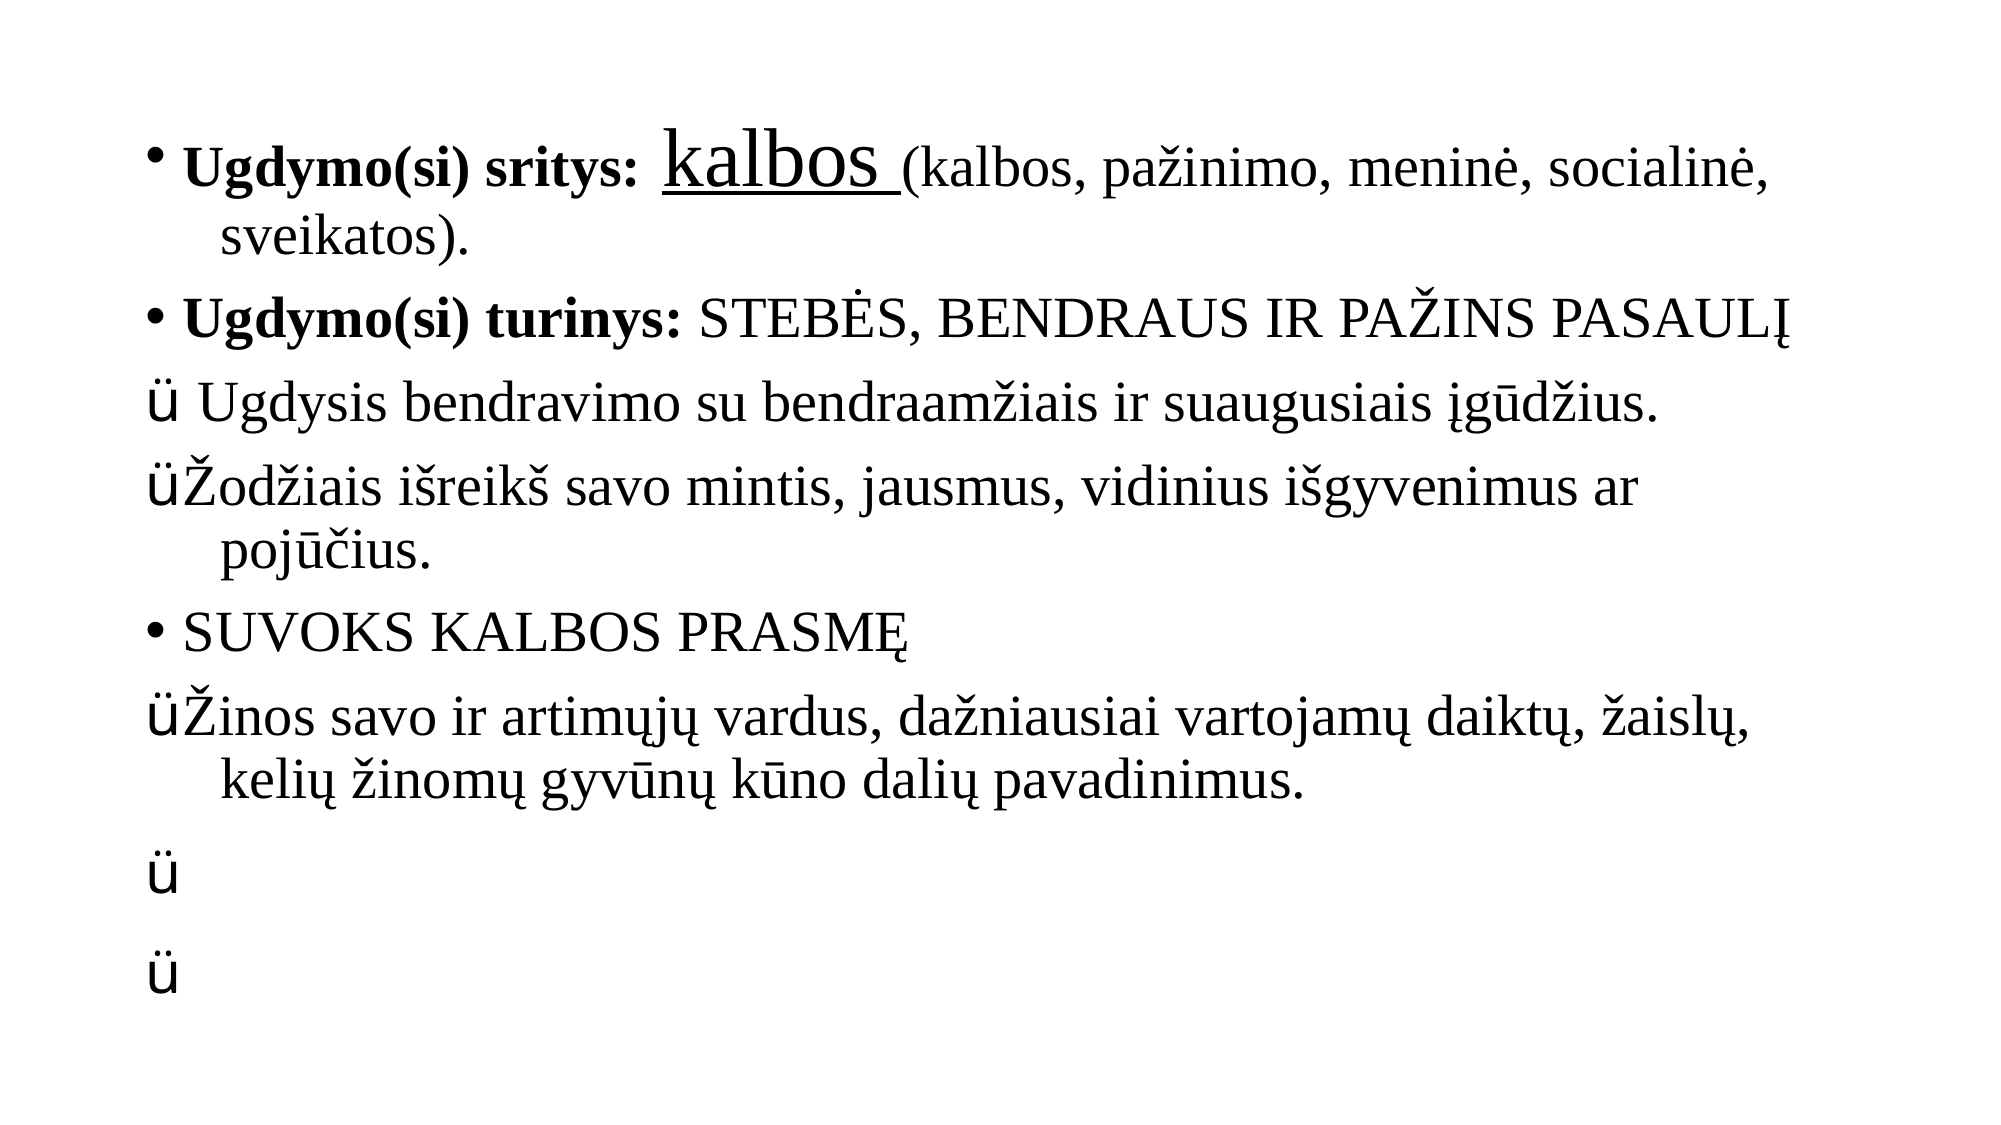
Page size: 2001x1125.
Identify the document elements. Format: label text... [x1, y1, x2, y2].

list Ugdymo(si) sritys: kalbos (kalbos, pažinimo, meninė, socialinė, sveikatos). Ugdymo(si) turinys: STEBĖS, BENDRAUS IR PAŽINS PASAULĮ Ugdysis bendravimo su bendraamžiais ir suaugusiais įgūdžius. Žodžiais išreikš savo mintis, jausmus, vidinius išgyvenimus ar pojūčius. SUVOKS KALBOS PRASMĘ Žinos savo ir artimųjų vardus, dažniausiai vartojamų daiktų, žaislų, kelių žinomų gyvūnų kūno dalių pavadinimus. [130, 106, 1856, 821]
